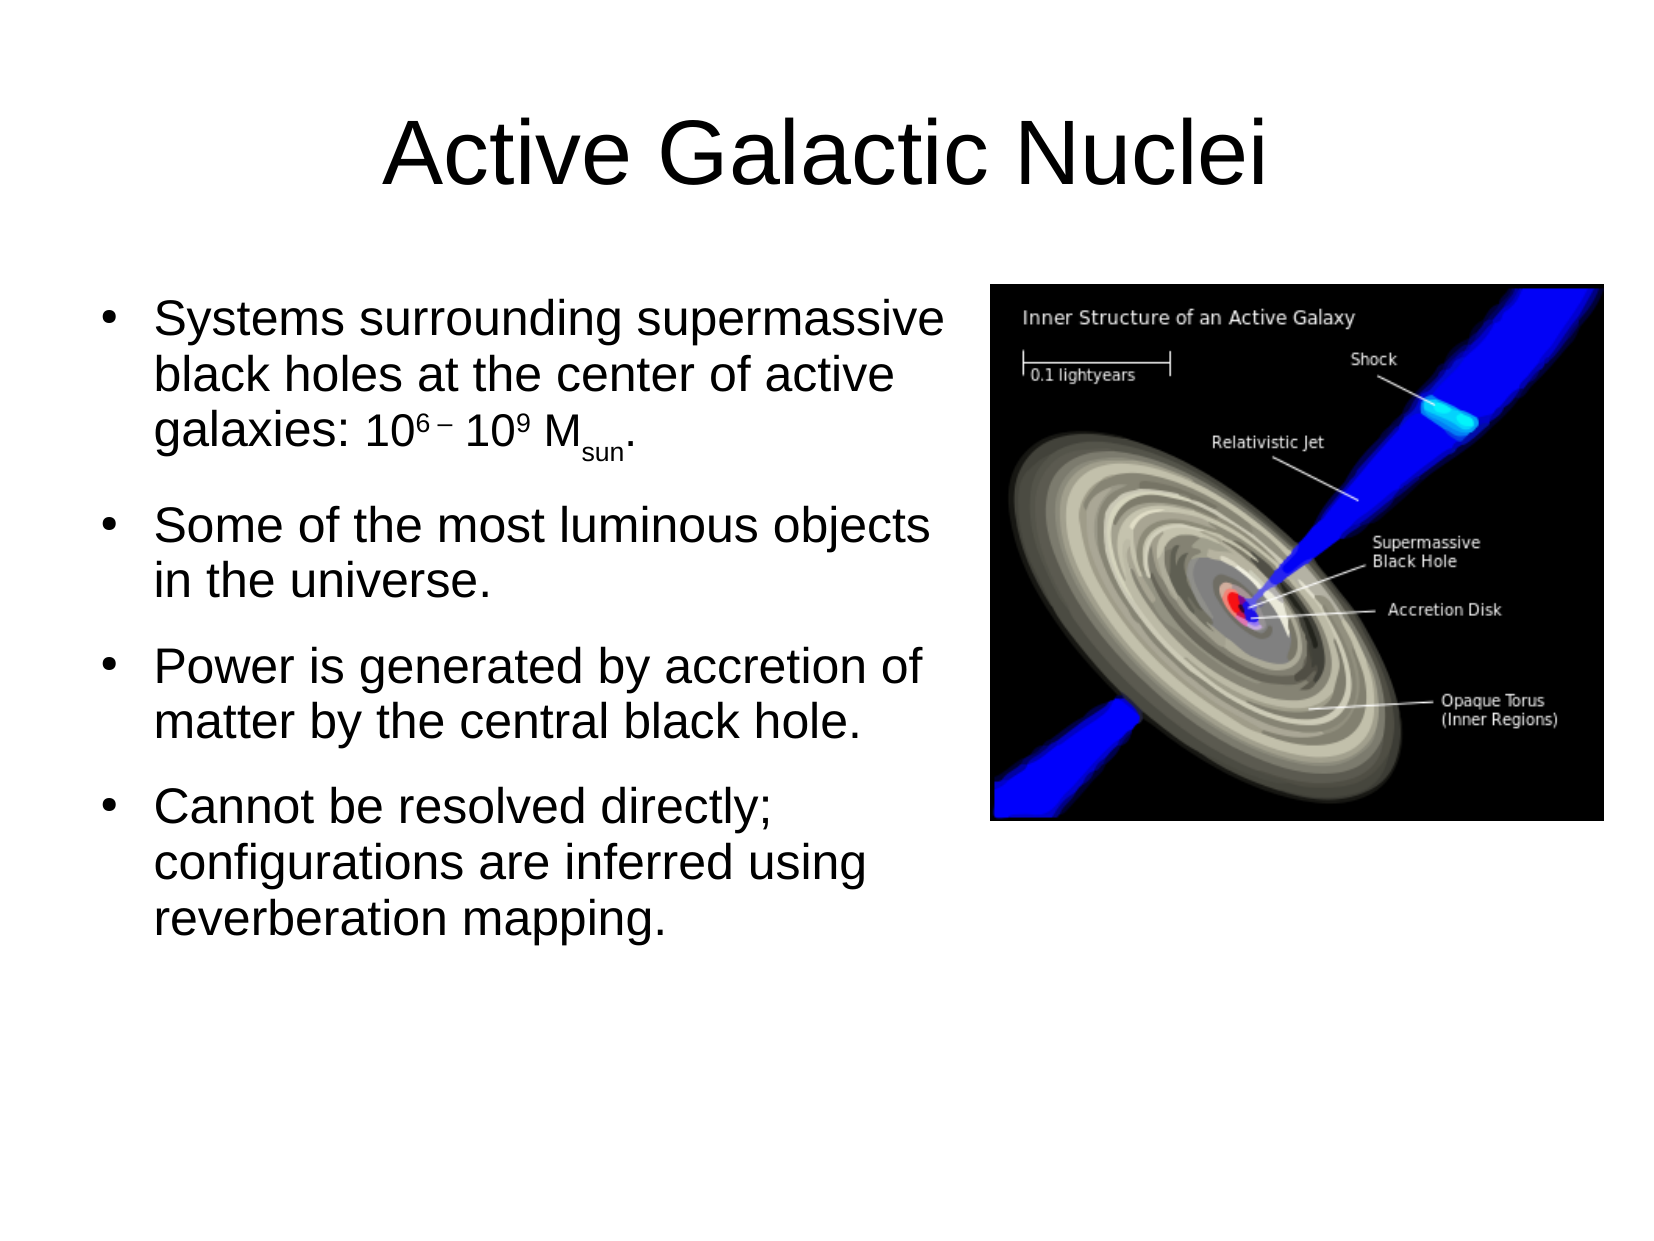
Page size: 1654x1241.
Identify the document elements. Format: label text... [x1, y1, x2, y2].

picture [990, 284, 1604, 821]
title Active Galactic Nuclei [82, 49, 1571, 257]
list Systems surrounding supermassive black holes at the center of active galaxies: 106 – 109 Msun. Some of the most luminous objects in the universe. Power is generated by accretion of matter by the central black hole. Cannot be resolved directly; configurations are inferred using reverberation mapping. [82, 290, 961, 1010]
